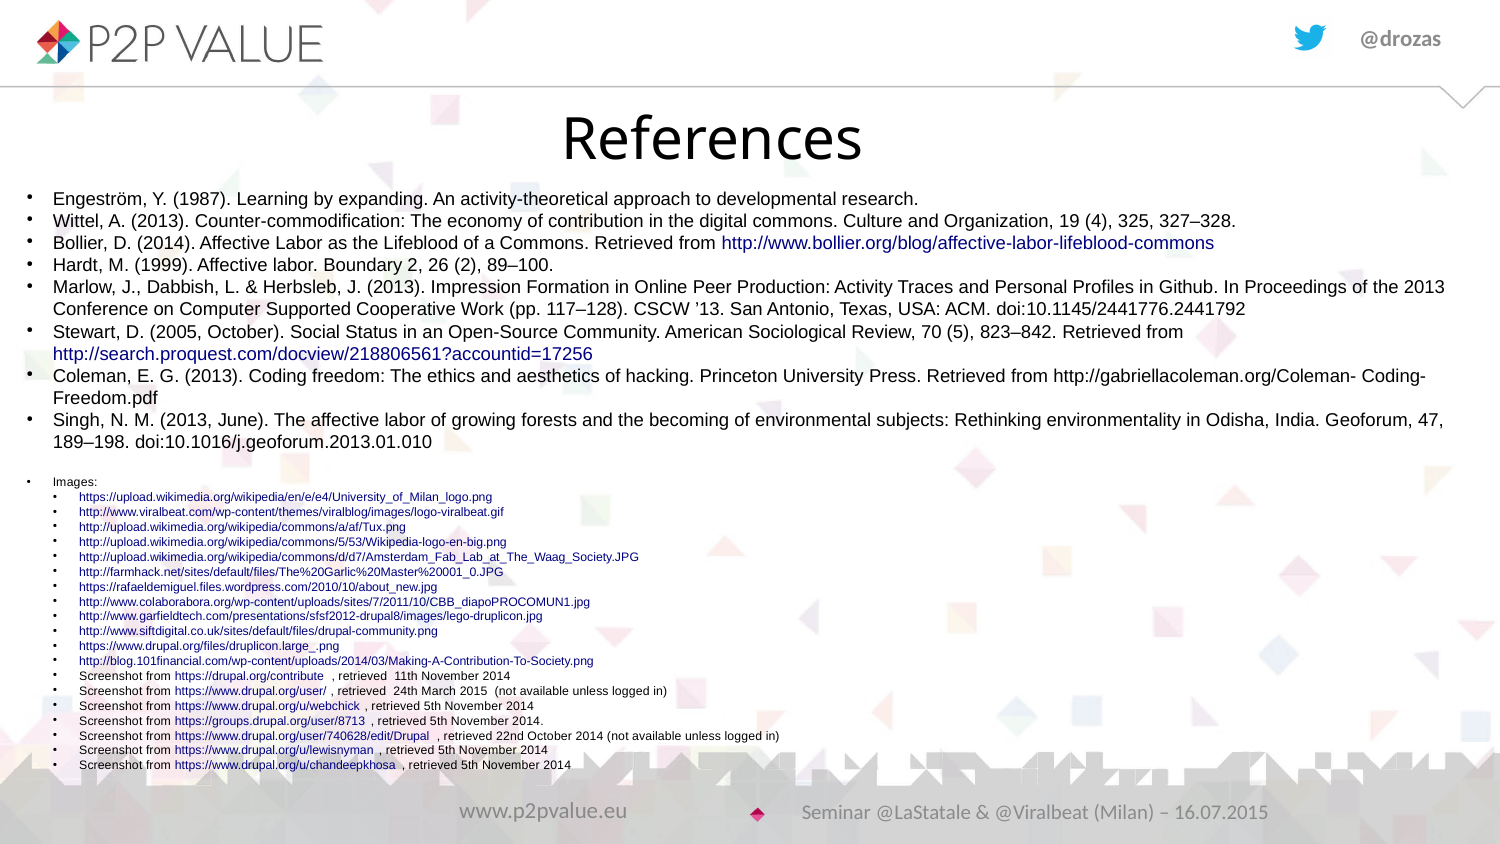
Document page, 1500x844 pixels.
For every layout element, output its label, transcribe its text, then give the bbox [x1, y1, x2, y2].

text_box @drozas [1333, 15, 1455, 60]
subtitle Engeström, Y. (1987). Learning by expanding. An activity-theoretical approach to developmental research. Wittel, A. (2013). Counter-commodification: The economy of contribution in the digital commons. Culture and Organization, 19 (4), 325, 327–328. Bollier, D. (2014). Affective Labor as the Lifeblood of a Commons. Retrieved from http://www.bollier.org/blog/affective-labor-lifeblood-commons Hardt, M. (1999). Affective labor. Boundary 2, 26 (2), 89–100. Marlow, J., Dabbish, L. & Herbsleb, J. (2013). Impression Formation in Online Peer Production: Activity Traces and Personal Profiles in Github. In Proceedings of the 2013 Conference on Computer Supported Cooperative Work (pp. 117–128). CSCW ’13. San Antonio, Texas, USA: ACM. doi:10.1145/2441776.2441792 Stewart, D. (2005, October). Social Status in an Open-Source Community. American Sociological Review, 70 (5), 823–842. Retrieved from http://search.proquest.com/docview/218806561?accountid=17256 Coleman, E. G. (2013). Coding freedom: The ethics and aesthetics of hacking. Princeton University Press. Retrieved from http://gabriellacoleman.org/Coleman- Coding-Freedom.pdf Singh, N. M. (2013, June). The affective labor of growing forests and the becoming of environmental subjects: Rethinking environmentality in Odisha, India. Geoforum, 47, 189–198. doi:10.1016/j.geoforum.2013.01.010 Images: https://upload.wikimedia.org/wikipedia/en/e/e4/University_of_Milan_logo.png http://www.viralbeat.com/wp-content/themes/viralblog/images/logo-viralbeat.gif http://upload.wikimedia.org/wikipedia/commons/a/af/Tux.png http://upload.wikimedia.org/wikipedia/commons/5/53/Wikipedia-logo-en-big.png http://upload.wikimedia.org/wikipedia/commons/d/d7/Amsterdam_Fab_Lab_at_The_Waag_Society.JPG http://farmhack.net/sites/default/files/The%20Garlic%20Master%20001_0.JPG https://rafaeldemiguel.files.wordpress.com/2010/10/about_new.jpg http://www.colaborabora.org/wp-content/uploads/sites/7/2011/10/CBB_diapoPROCOMUN1.jpg http://www.garfieldtech.com/presentations/sfsf2012-drupal8/images/lego-druplicon.jpg http://www.siftdigital.co.uk/sites/default/files/drupal-community.png https://www.drupal.org/files/druplicon.large_.png http://blog.101financial.com/wp-content/uploads/2014/03/Making-A-Contribution-To-Society.png Screenshot from https://drupal.org/contribute , retrieved 11th November 2014 Screenshot from https://www.drupal.org/user/, retrieved 24th March 2015 (not available unless logged in) Screenshot from https://www.drupal.org/u/webchick, retrieved 5th November 2014 Screenshot from https://groups.drupal.org/user/8713, retrieved 5th November 2014. Screenshot from https://www.drupal.org/user/740628/edit/Drupal, retrieved 22nd October 2014 (not available unless logged in) Screenshot from https://www.drupal.org/u/lewisnyman, retrieved 5th November 2014 Screenshot from https://www.drupal.org/u/chandeepkhosa, retrieved 5th November 2014 [13, 180, 1494, 781]
title References [60, 92, 1366, 180]
text_box www.p2pvalue.eu [453, 789, 672, 829]
picture [0, 0, 1500, 844]
text_box Seminar @LaStatale & @Viralbeat (Milan) – 16.07.2015 [788, 788, 1481, 834]
